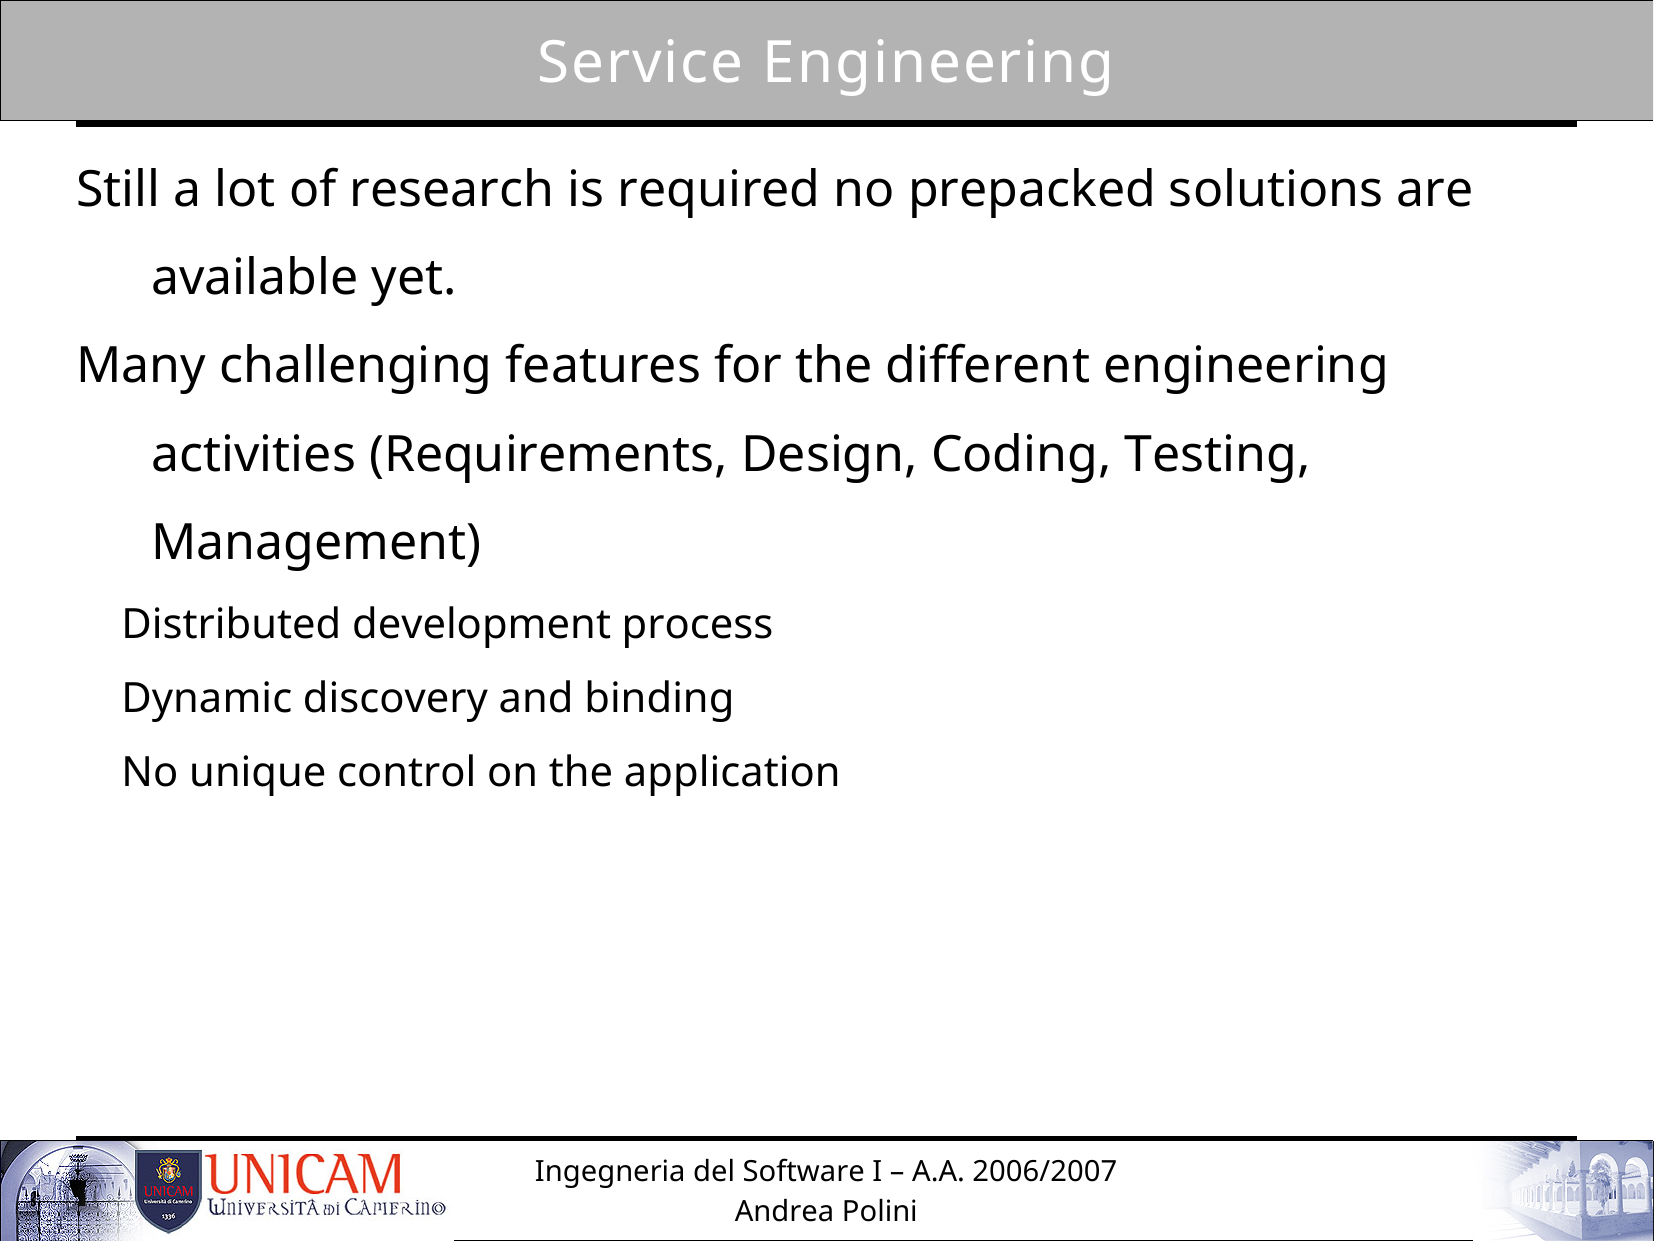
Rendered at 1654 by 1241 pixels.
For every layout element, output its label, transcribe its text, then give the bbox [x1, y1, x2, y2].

picture [0, 1141, 454, 1241]
picture [1473, 1141, 1654, 1241]
list Still a lot of research is required no prepacked solutions are available yet. Many challenging features for the different engineering activities (Requirements, Design, Coding, Testing, Management) Distributed development process Dynamic discovery and binding No unique control on the application [76, 152, 1577, 675]
title Service Engineering [0, 0, 1653, 121]
